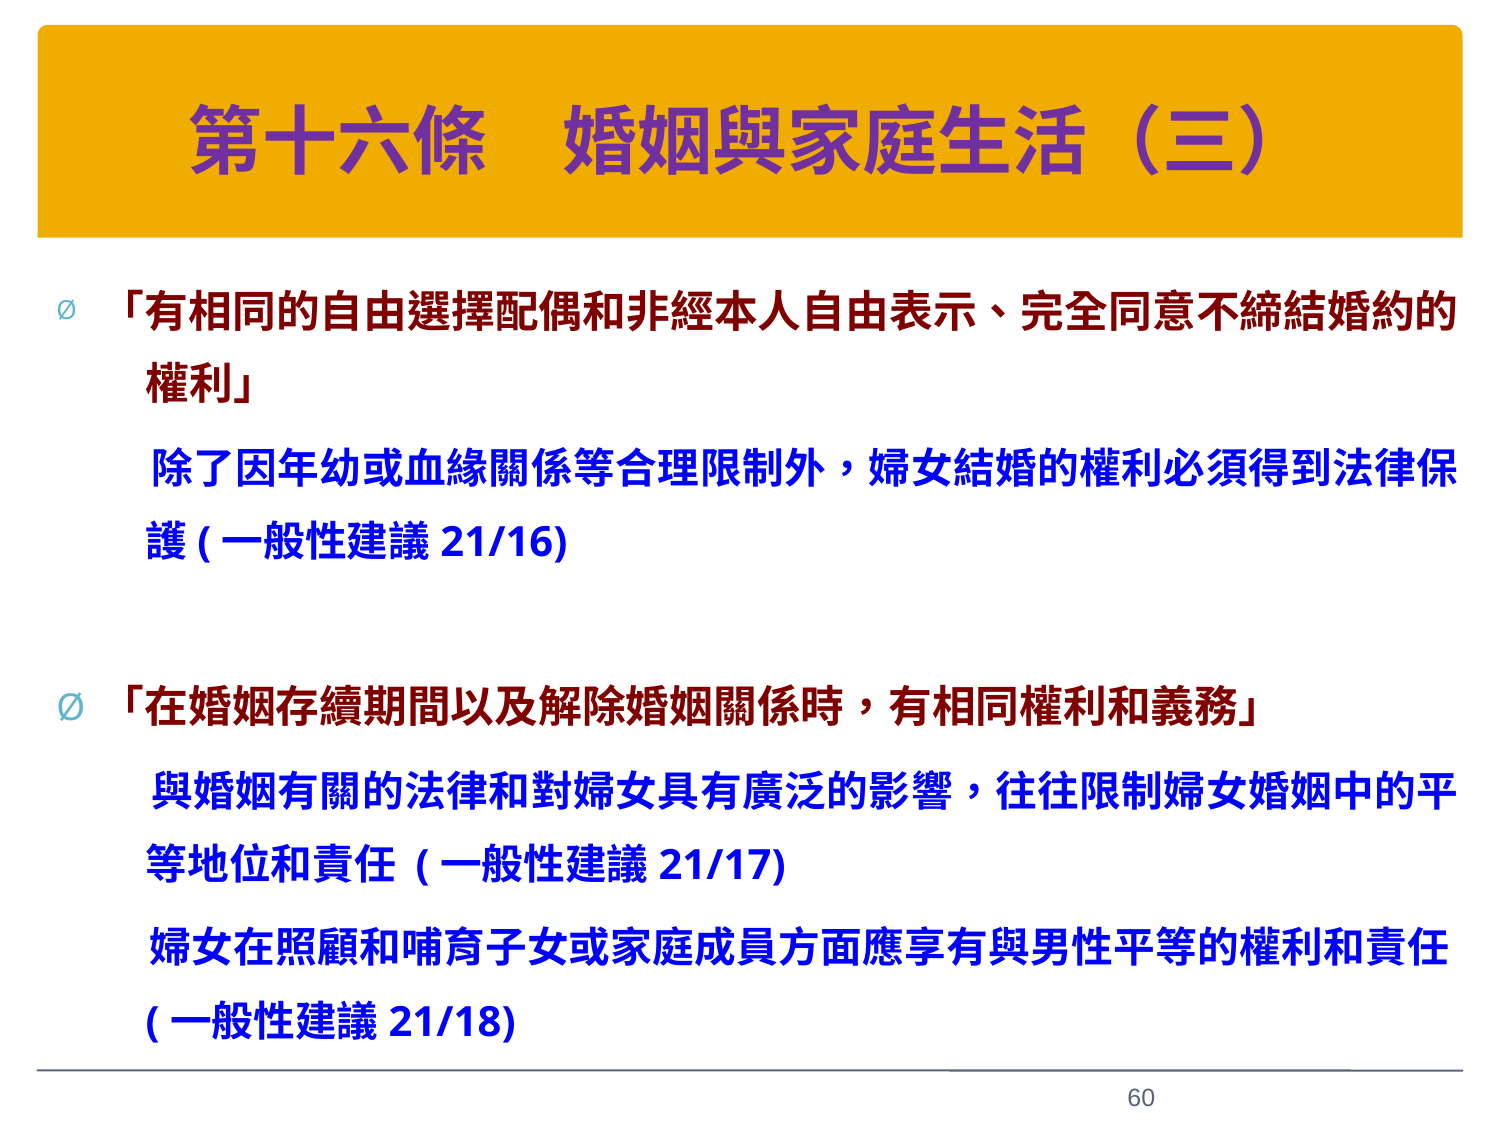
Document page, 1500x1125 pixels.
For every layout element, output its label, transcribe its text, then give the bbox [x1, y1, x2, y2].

title 第十六條 婚姻與家庭生活（三） [50, 45, 1451, 233]
list 「有相同的自由選擇配偶和非經本人自由表示、完全同意不締結婚約的權利」 除了因年幼或血緣關係等合理限制外，婦女結婚的權利必須得到法律保護(一般性建議21/16) 「在婚姻存續期間以及解除婚姻關係時，有相同權利和義務」 與婚姻有關的法律和對婦女具有廣泛的影響，往往限制婦女婚姻中的平等地位和責任 (一般性建議21/17) 婦女在照顧和哺育子女或家庭成員方面應享有與男性平等的權利和責任(一般性建議21/18) [41, 255, 1474, 1083]
text_box 60 [1112, 1069, 1463, 1123]
